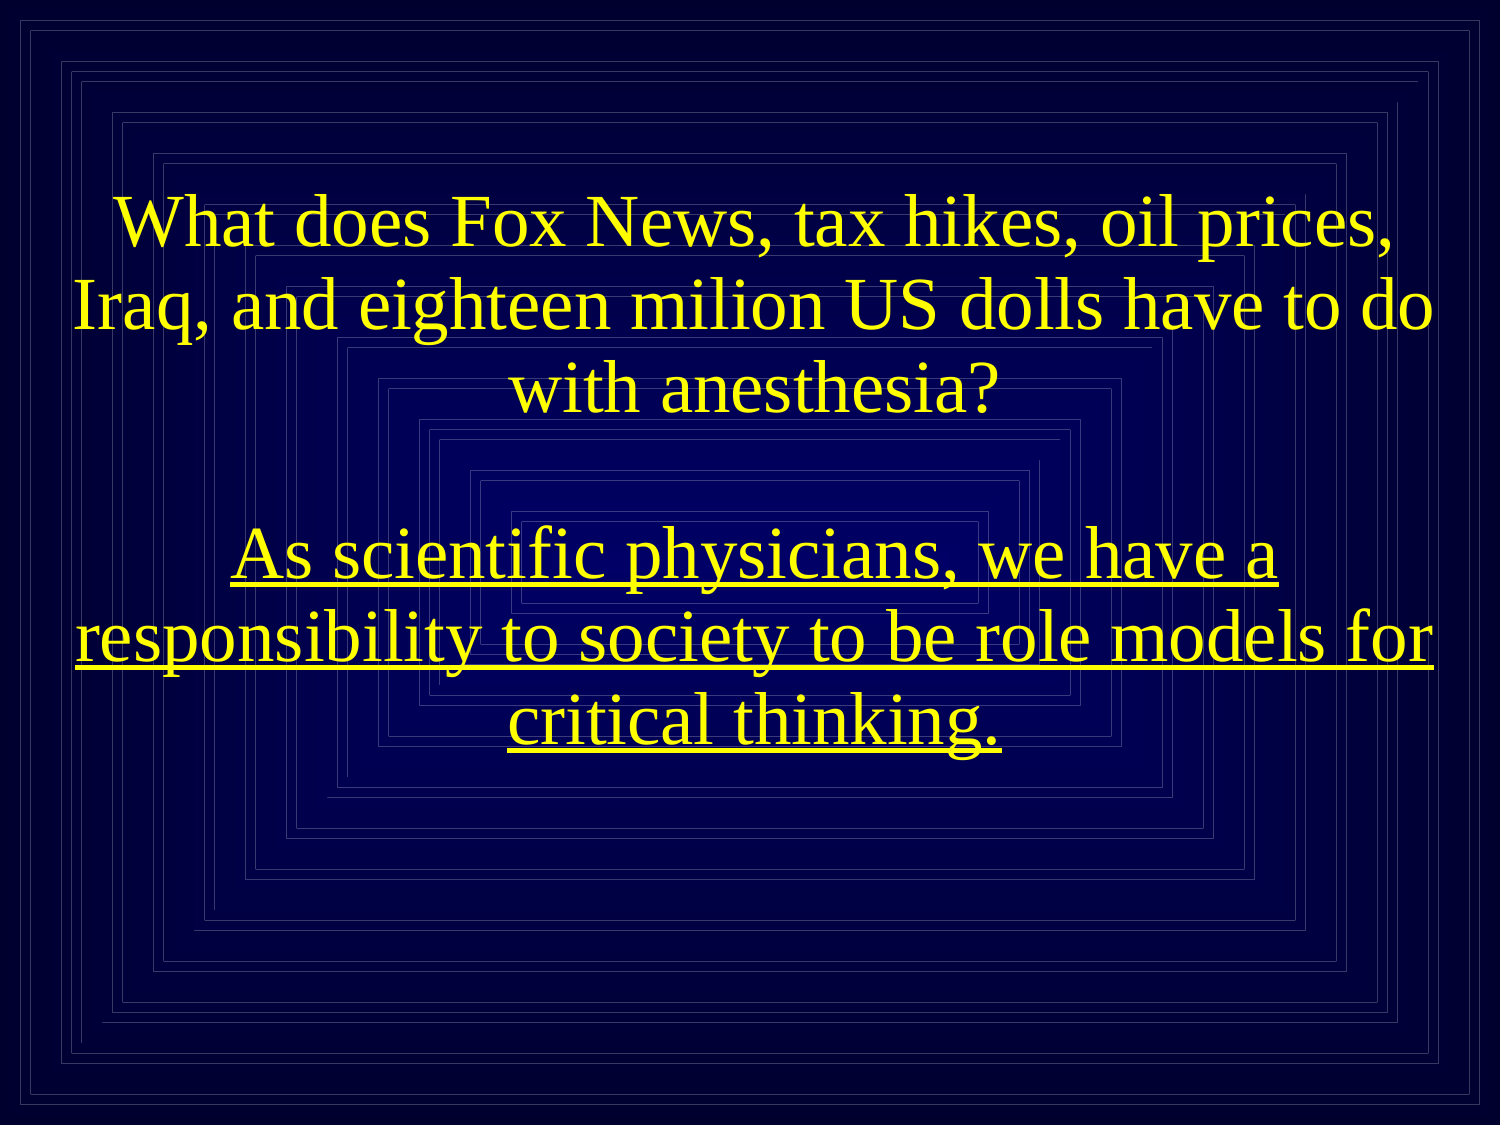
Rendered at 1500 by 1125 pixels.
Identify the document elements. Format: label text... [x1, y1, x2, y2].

title What does Fox News, tax hikes, oil prices, Iraq, and eighteen milion US dolls have to do with anesthesia? As scientific physicians, we have a responsibility to society to be role models for critical thinking. [37, 147, 1472, 793]
